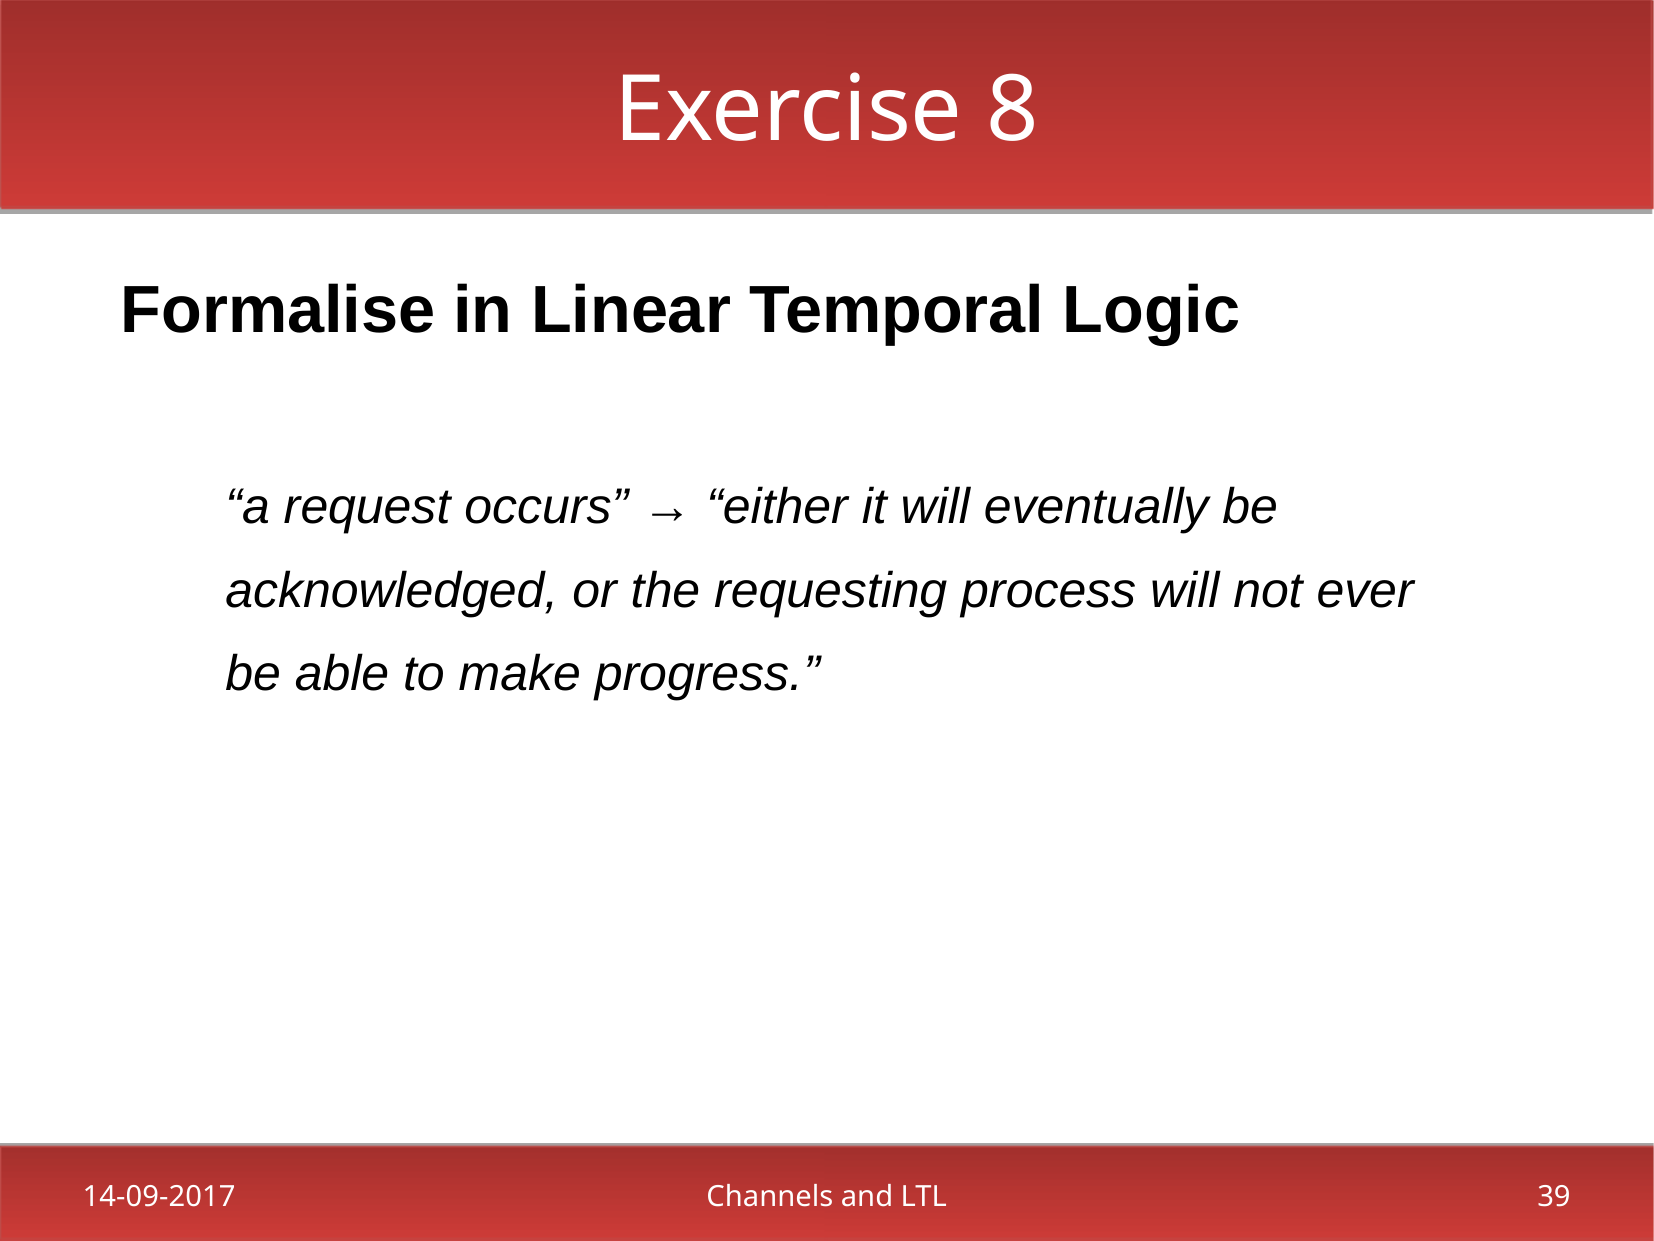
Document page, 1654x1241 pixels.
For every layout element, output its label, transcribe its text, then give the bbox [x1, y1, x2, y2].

title Exercise 8 [59, 31, 1595, 178]
text_box “a request occurs” → “either it will eventually be acknowledged, or the requesting process will not ever be able to make progress.” [210, 442, 1444, 681]
picture [0, 0, 1654, 214]
text_box Formalise in Linear Temporal Logic [105, 264, 1259, 355]
picture [0, 1143, 1654, 1241]
